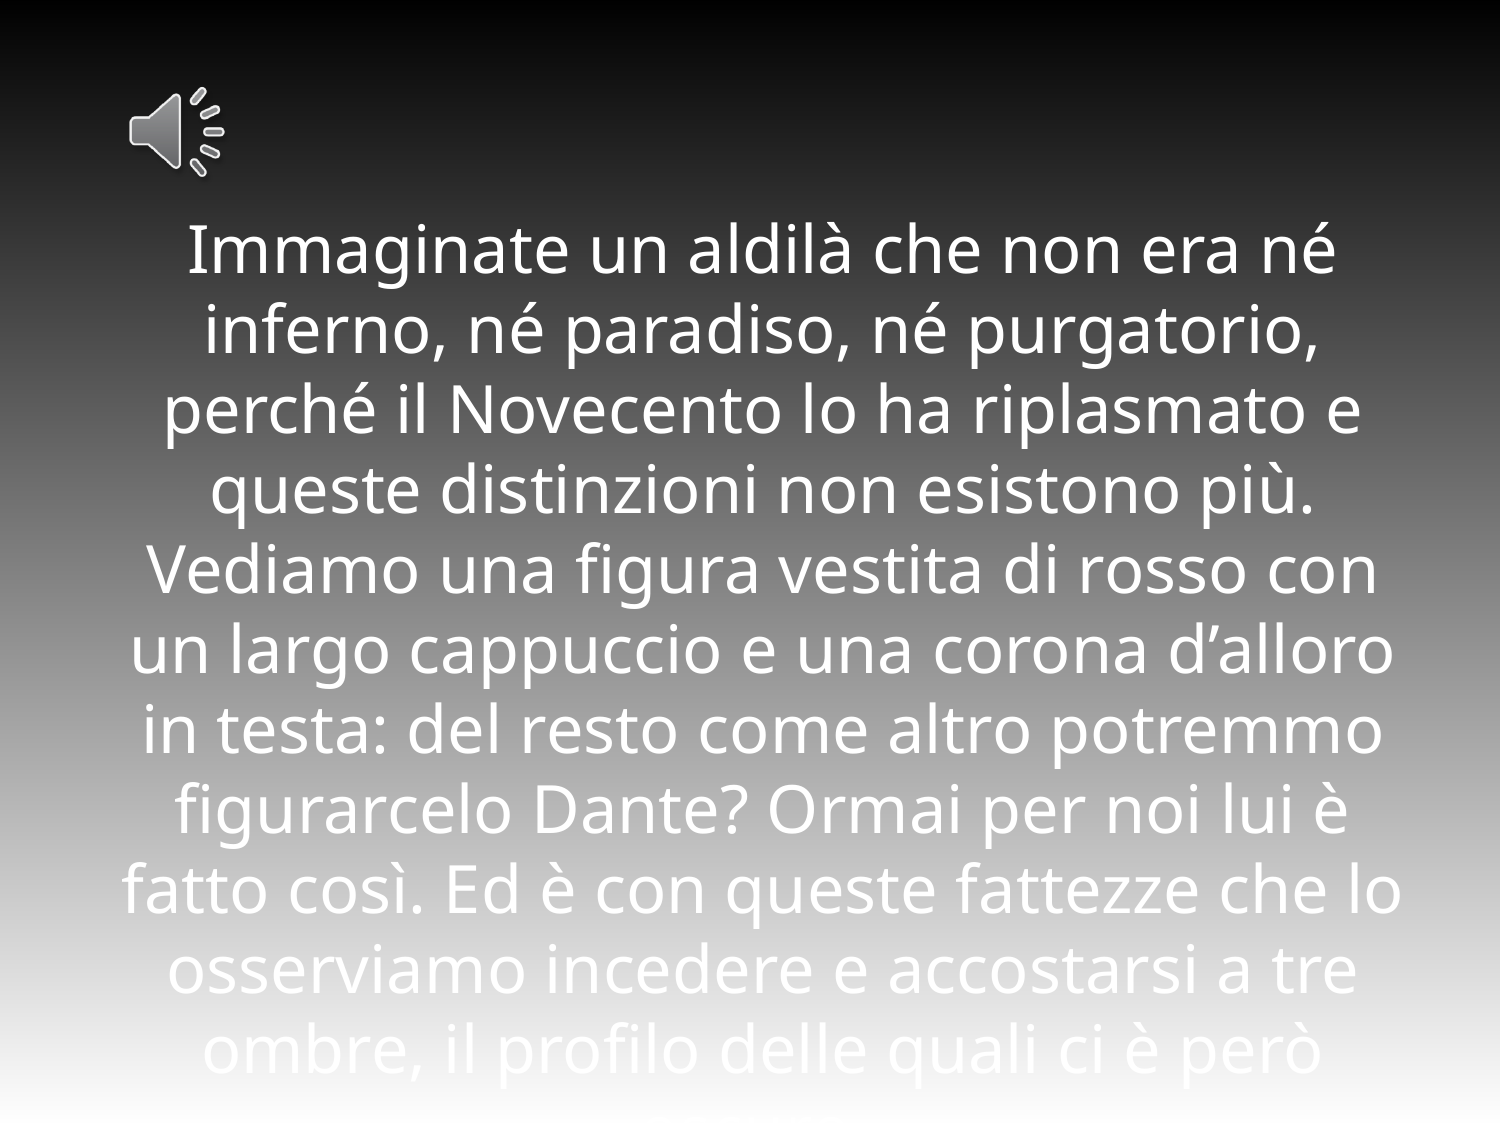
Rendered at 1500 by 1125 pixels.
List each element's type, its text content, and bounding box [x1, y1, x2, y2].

picture [129, 84, 230, 185]
list Immaginate un aldilà che non era né inferno, né paradiso, né purgatorio, perché il Novecento lo ha riplasmato e queste distinzioni non esistono più. Vediamo una figura vestita di rosso con un largo cappuccio e una corona d’alloro in testa: del resto come altro potremmo figurarcelo Dante? Ormai per noi lui è fatto così. Ed è con queste fattezze che lo osserviamo incedere e accostarsi a tre ombre, il profilo delle quali ci è però oscuro. [88, 90, 1439, 1017]
